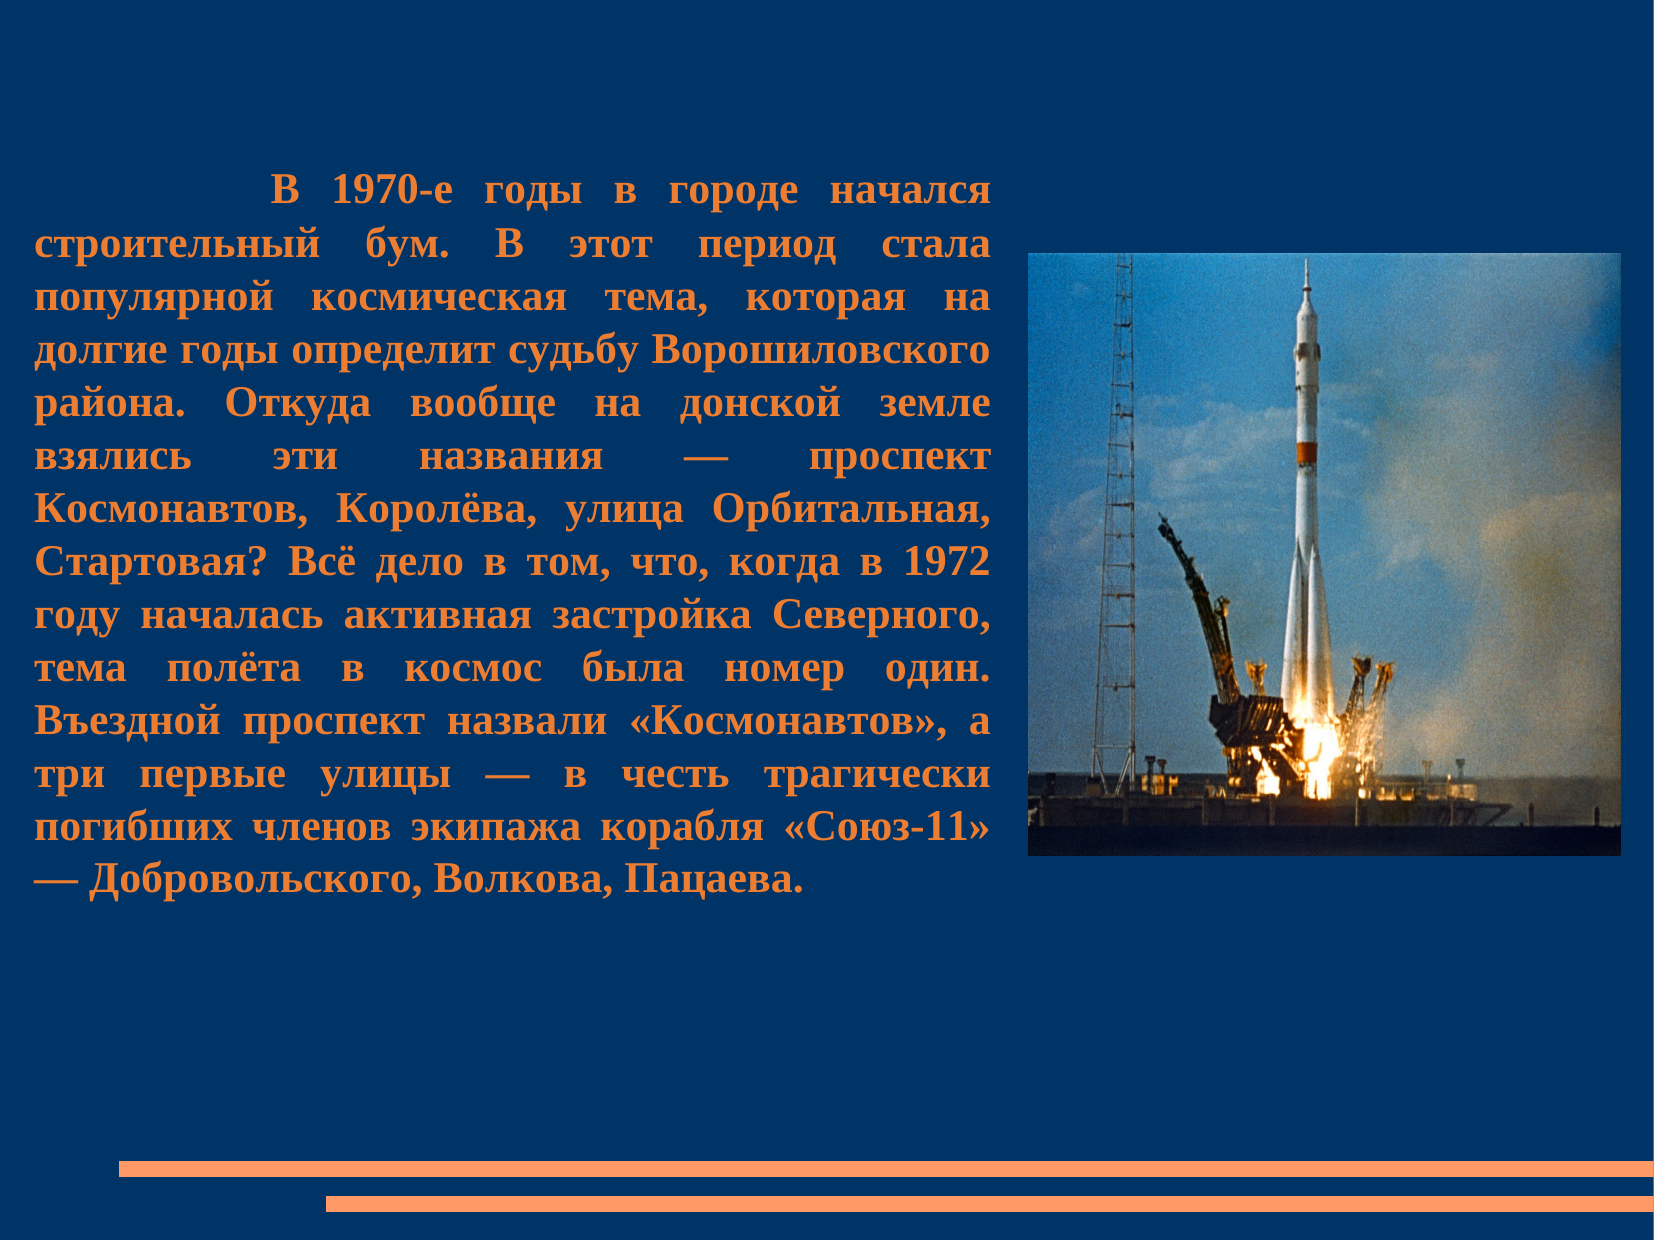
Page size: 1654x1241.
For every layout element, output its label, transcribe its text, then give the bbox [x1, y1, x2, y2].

list В 1970-е годы в городе начался строительный бум. В этот период стала популярной космическая тема, которая на долгие годы определит судьбу Ворошиловского района. Откуда вообще на донской земле взялись эти названия — проспект Космонавтов, Королёва, улица Орбитальная, Стартовая? Всё дело в том, что, когда в 1972 году началась активная застройка Северного, тема полёта в космос была номер один. Въездной проспект назвали «Космонавтов», а три первые улицы — в честь трагически погибших членов экипажа корабля «Союз-11» — Добровольского, Волкова, Пацаева. [34, 149, 993, 960]
picture [1028, 253, 1621, 856]
